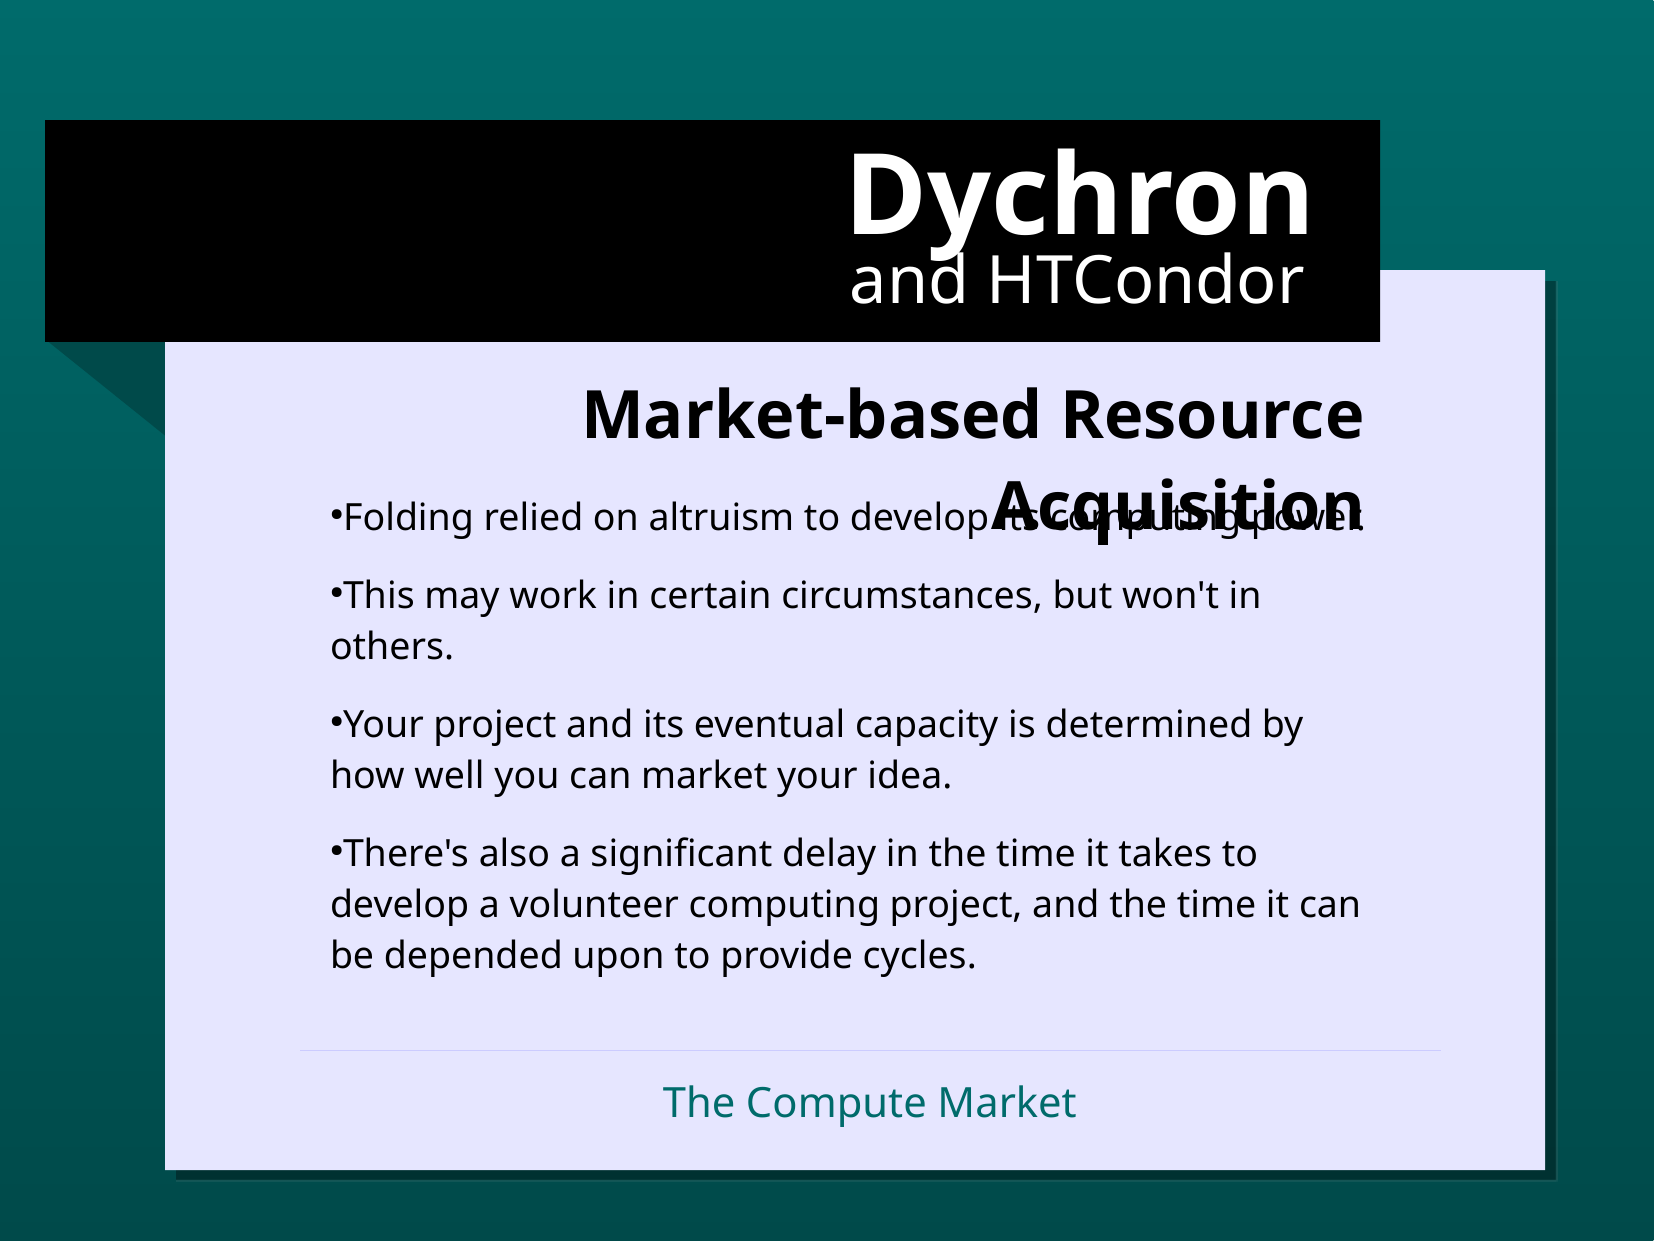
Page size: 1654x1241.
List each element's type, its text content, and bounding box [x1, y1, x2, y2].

subtitle Folding relied on altruism to develop its computing power. This may work in certain circumstances, but won't in others. Your project and its eventual capacity is determined by how well you can market your idea. There's also a significant delay in the time it takes to develop a volunteer computing project, and the time it can be depended upon to provide cycles. [330, 477, 1381, 1021]
text_box and HTCondor [285, 225, 1321, 342]
text_box Market-based Resource Acquisition [255, 360, 1381, 477]
text_box [44, 120, 1546, 1171]
title Dychron [345, 105, 1316, 225]
text_box The Compute Market [300, 1065, 1441, 1143]
